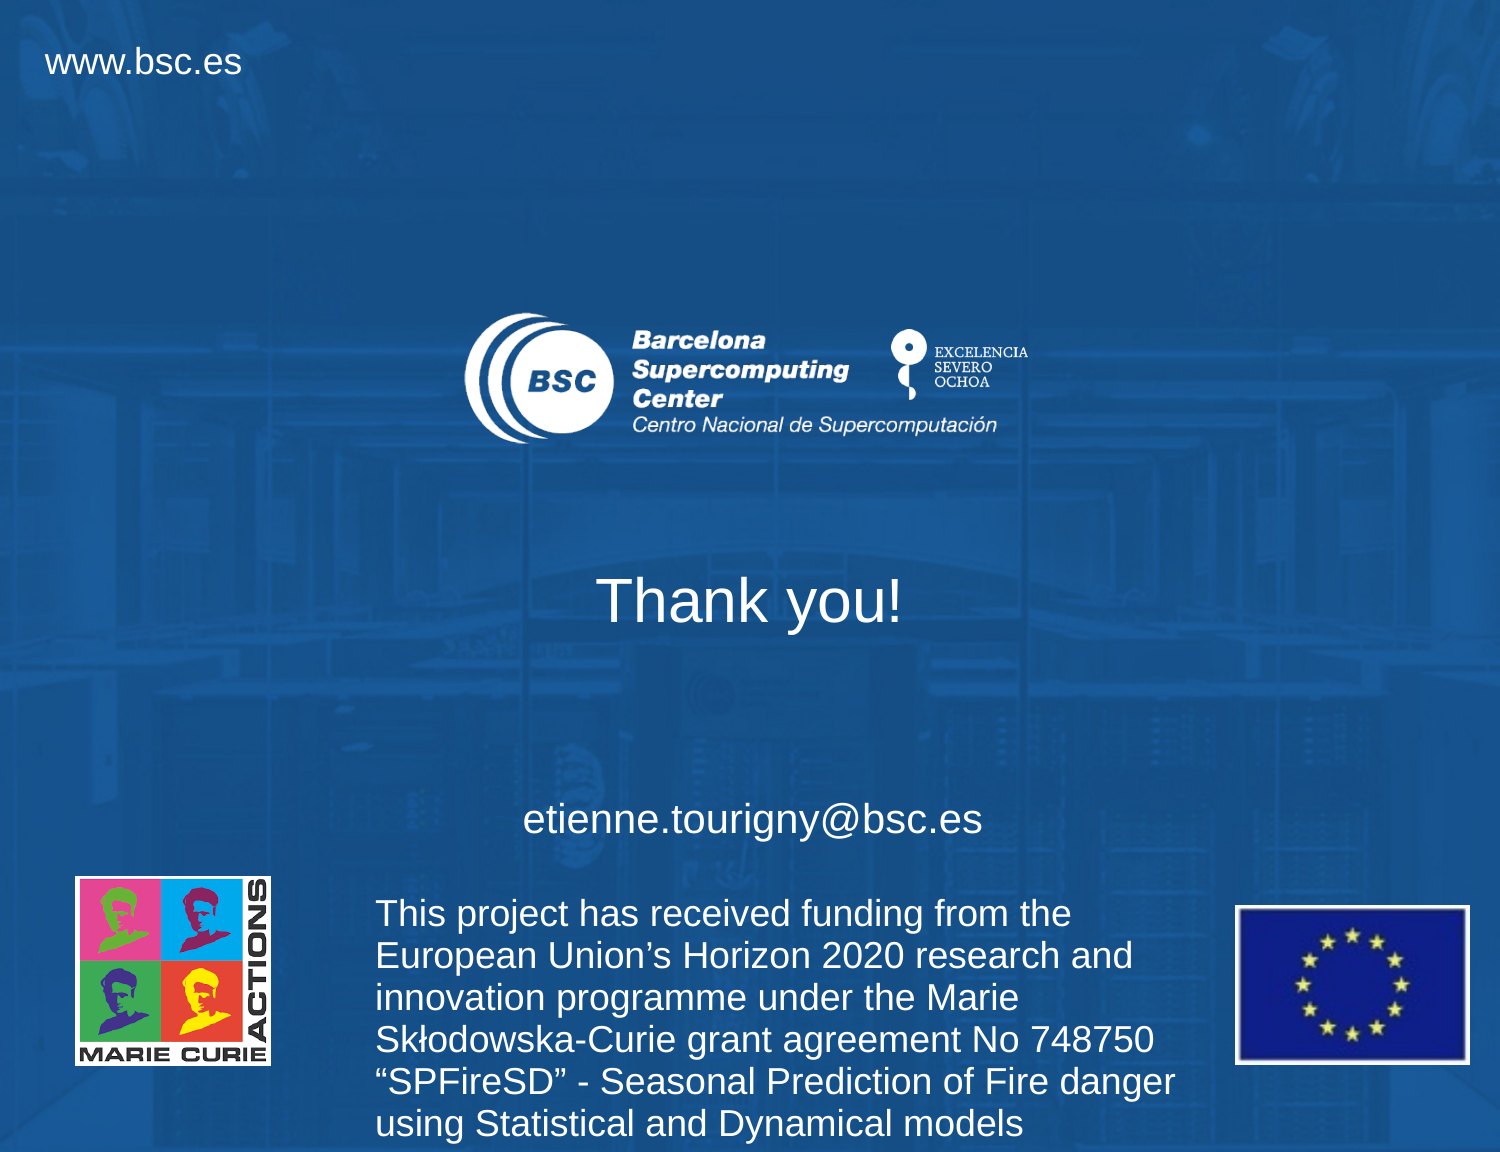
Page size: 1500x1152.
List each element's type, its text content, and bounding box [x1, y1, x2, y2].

text_box Thank you! [224, 550, 1275, 660]
text_box This project has received funding from the European Union’s Horizon 2020 research and innovation programme under the Marie Skłodowska-Curie grant agreement No 748750 “SPFireSD” - Seasonal Prediction of Fire danger using Statistical and Dynamical models [360, 885, 1246, 1150]
picture [0, 0, 1500, 1152]
text_box etienne.tourigny@bsc.es [221, 780, 1285, 953]
